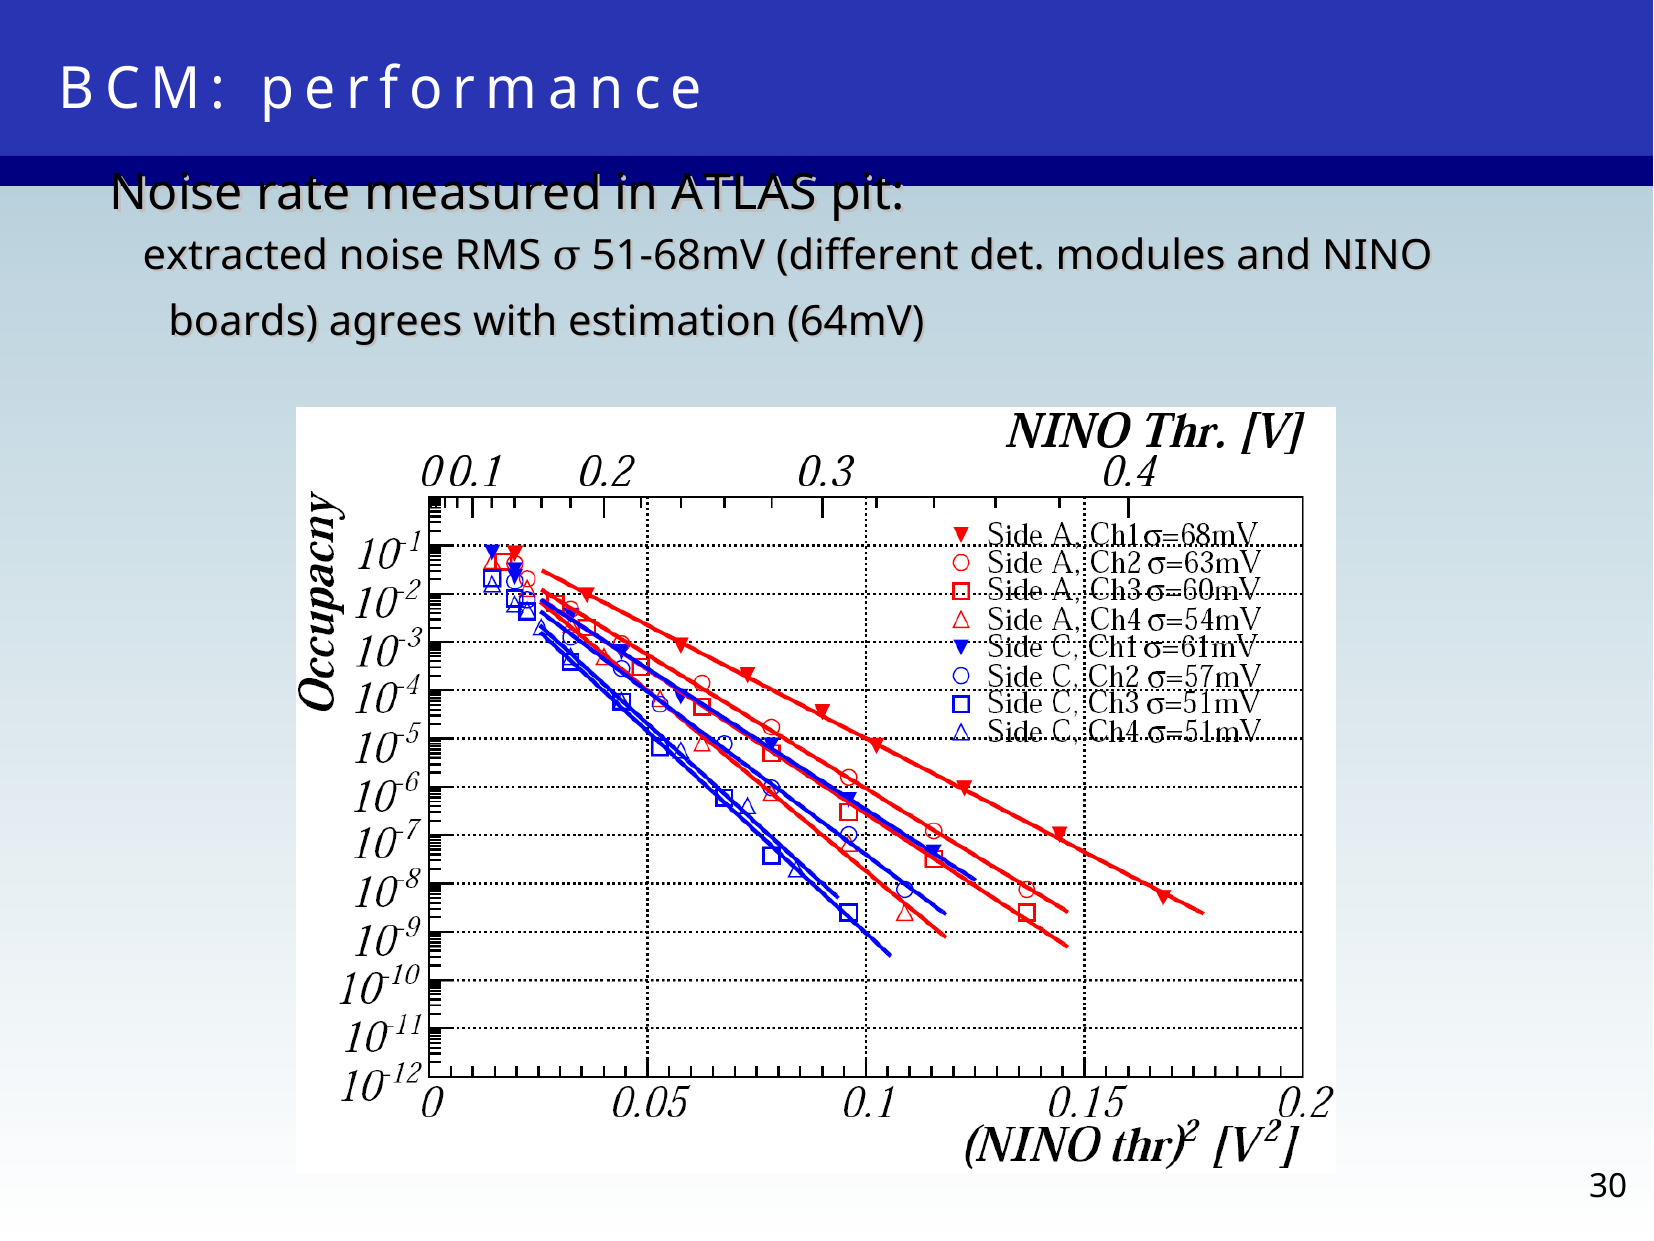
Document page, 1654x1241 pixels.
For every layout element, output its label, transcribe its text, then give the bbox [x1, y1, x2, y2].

subtitle Noise rate measured in ATLAS pit: extracted noise RMS σ 51-68mV (different det. modules and NINO boards) agrees with estimation (64mV) [84, 203, 1564, 422]
title BCM: performance [58, 11, 1613, 160]
picture [296, 407, 1336, 1173]
